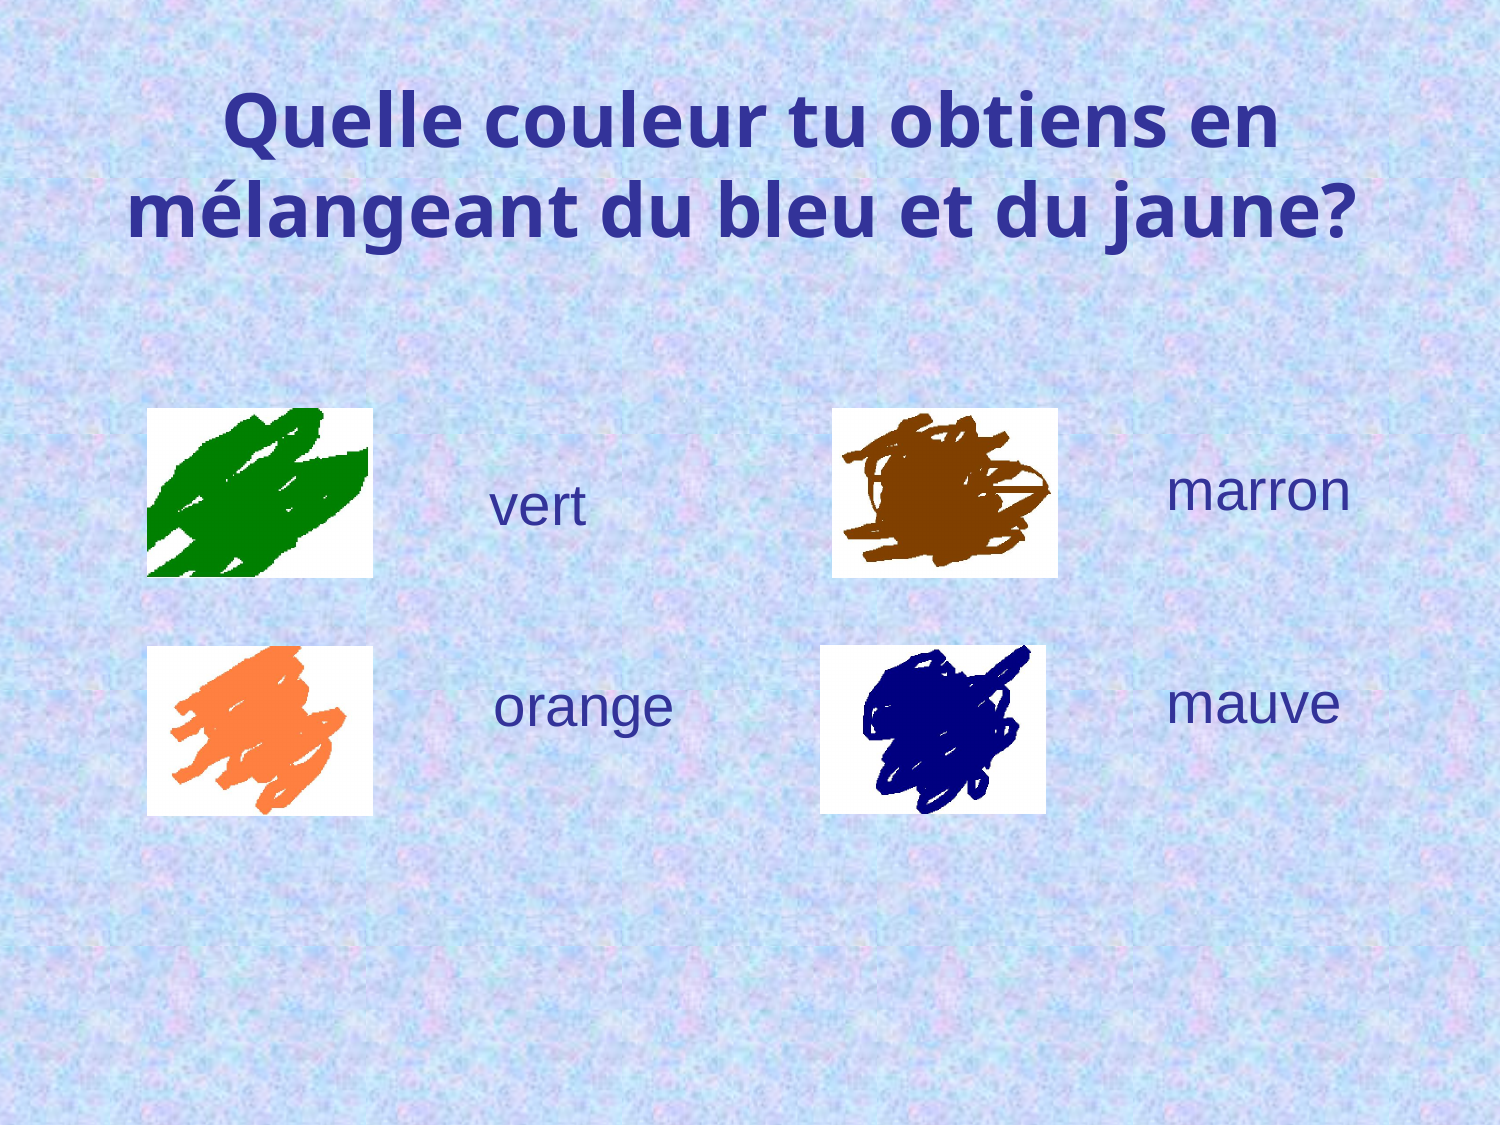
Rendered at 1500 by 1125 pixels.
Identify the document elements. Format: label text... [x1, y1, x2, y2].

text_box orange [478, 660, 691, 746]
title Quelle couleur tu obtiens en mélangeant du bleu et du jaune? [76, 19, 1427, 396]
text_box vert [324, 459, 613, 545]
picture [0, 0, 1500, 1125]
text_box mauve [1151, 657, 1357, 743]
text_box marron [1152, 444, 1378, 575]
